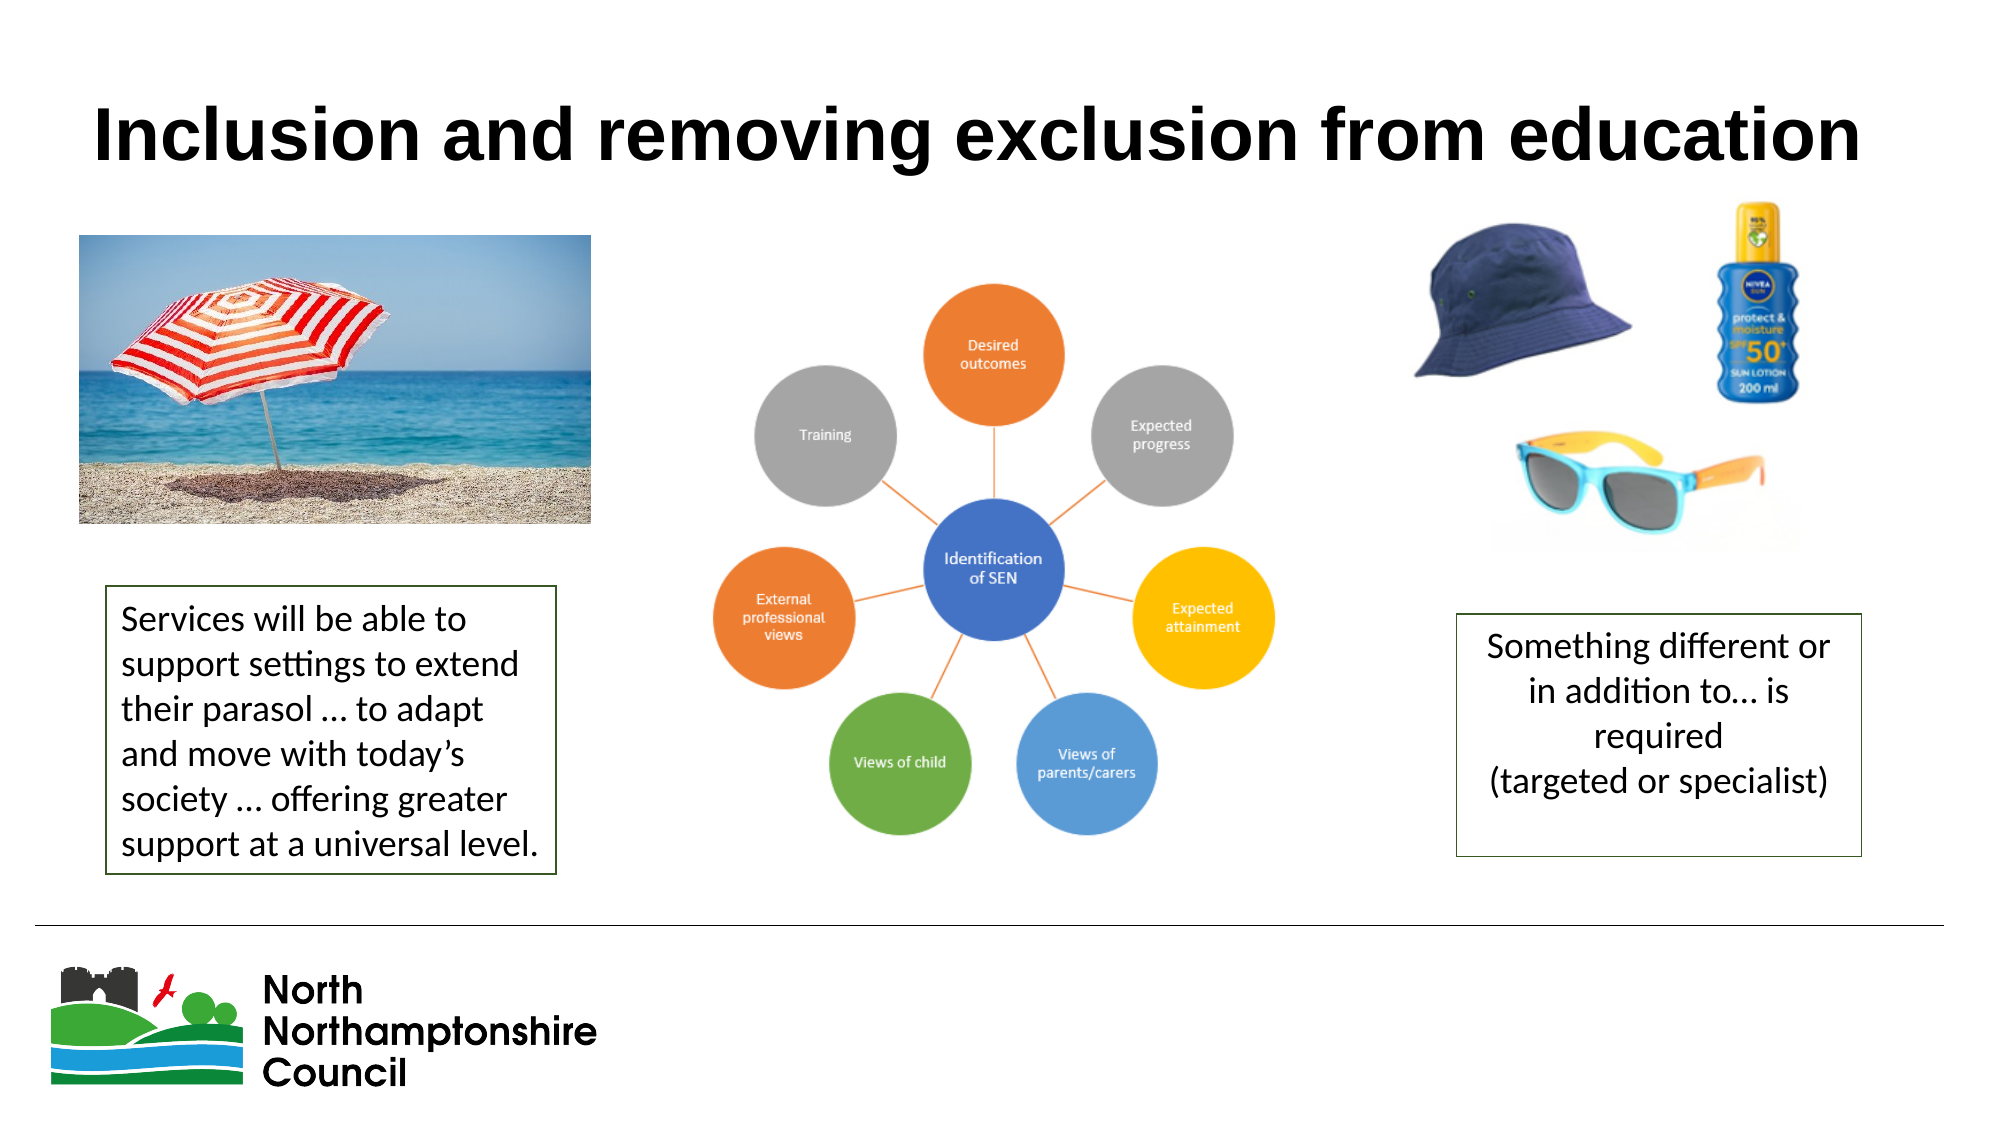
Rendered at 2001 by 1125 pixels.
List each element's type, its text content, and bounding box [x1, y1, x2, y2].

text_box Something different or in addition to… is required (targeted or specialist) [1456, 613, 1862, 857]
picture [1389, 163, 1889, 563]
text_box Inclusion and removing exclusion from education [78, 78, 1936, 185]
picture [79, 235, 591, 524]
picture [689, 262, 1328, 856]
text_box Services will be able to support settings to extend their parasol … to adapt and move with today’s society … offering greater support at a universal level. [106, 586, 557, 874]
picture [34, 951, 610, 1101]
